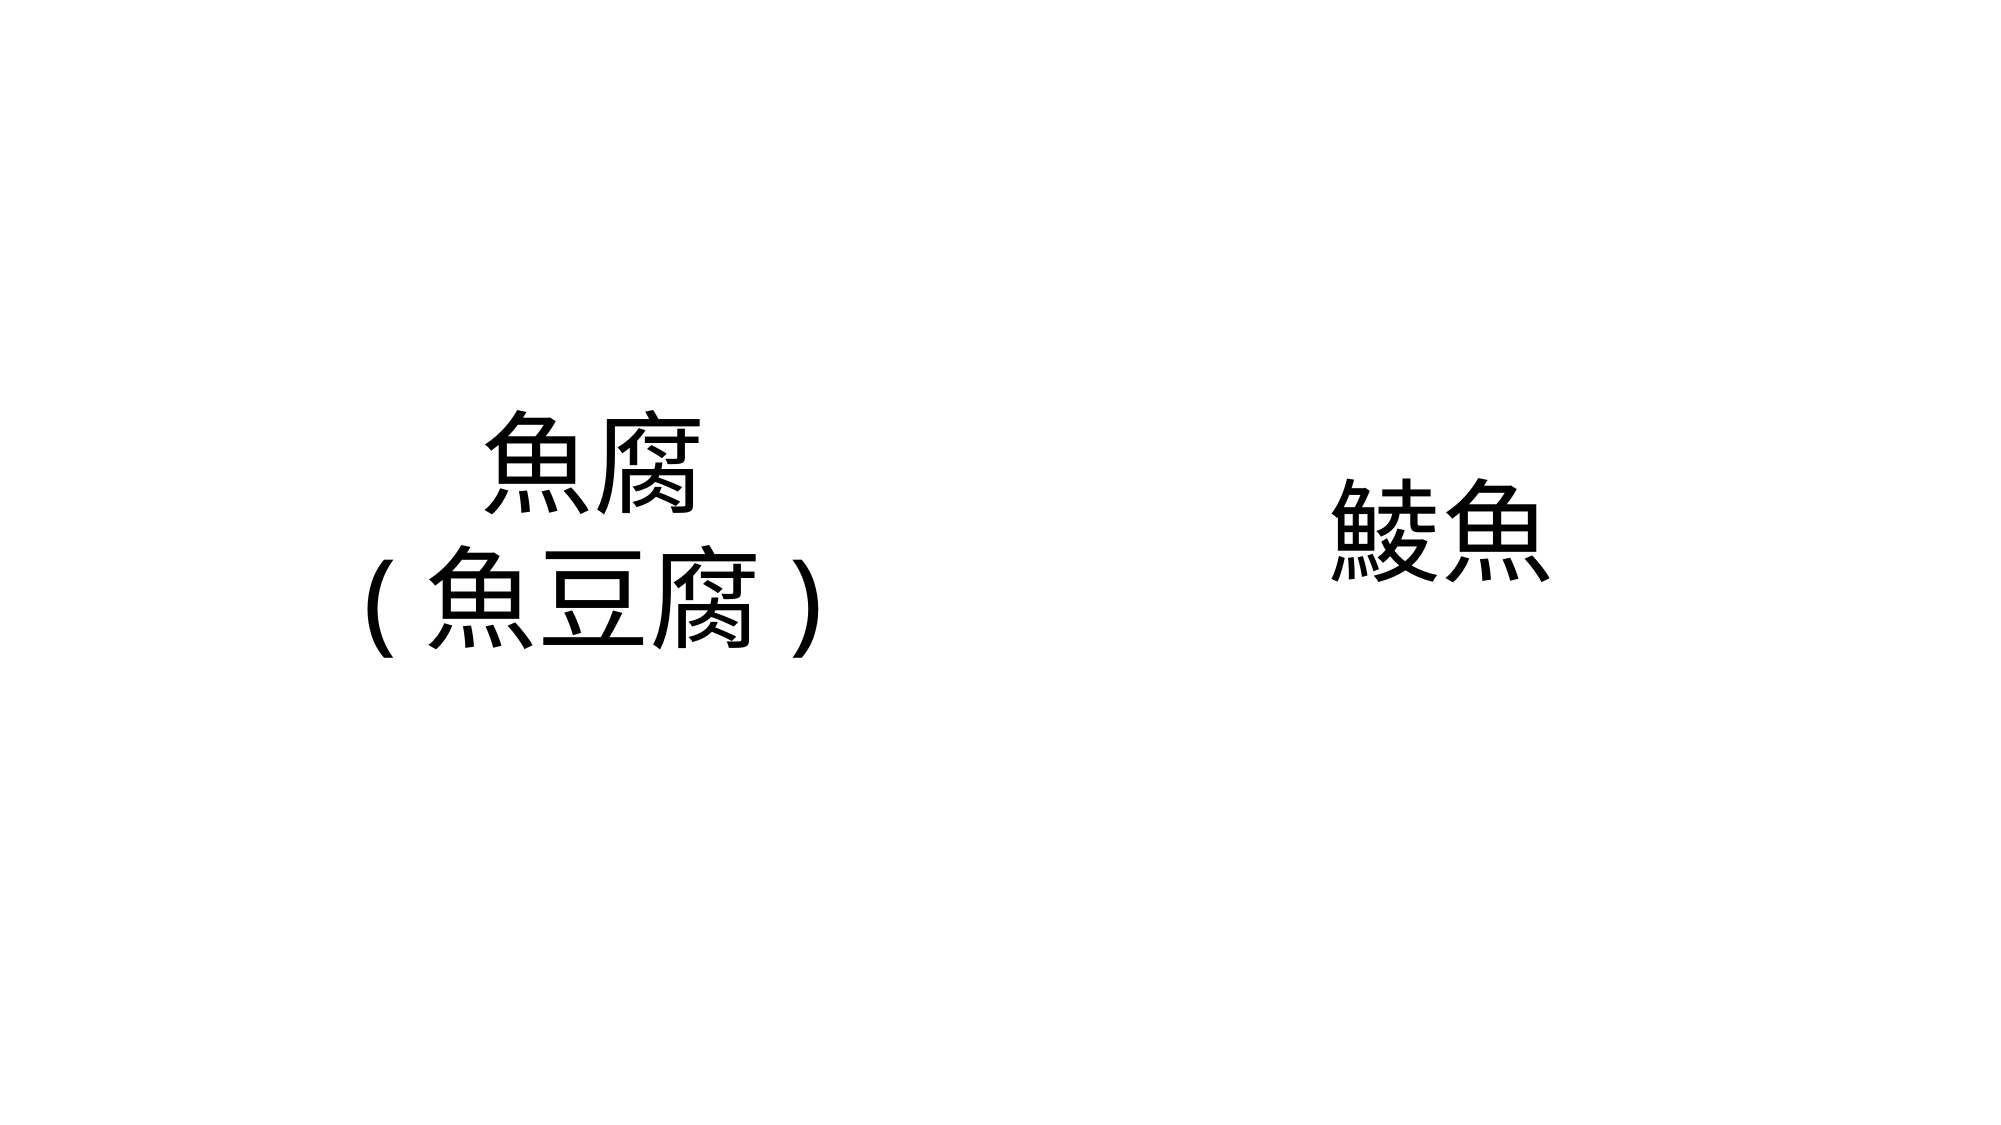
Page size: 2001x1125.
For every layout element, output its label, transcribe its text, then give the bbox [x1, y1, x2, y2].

text_box 鯪魚 [1017, 453, 1866, 606]
text_box 魚腐 (魚豆腐) [169, 385, 1018, 674]
